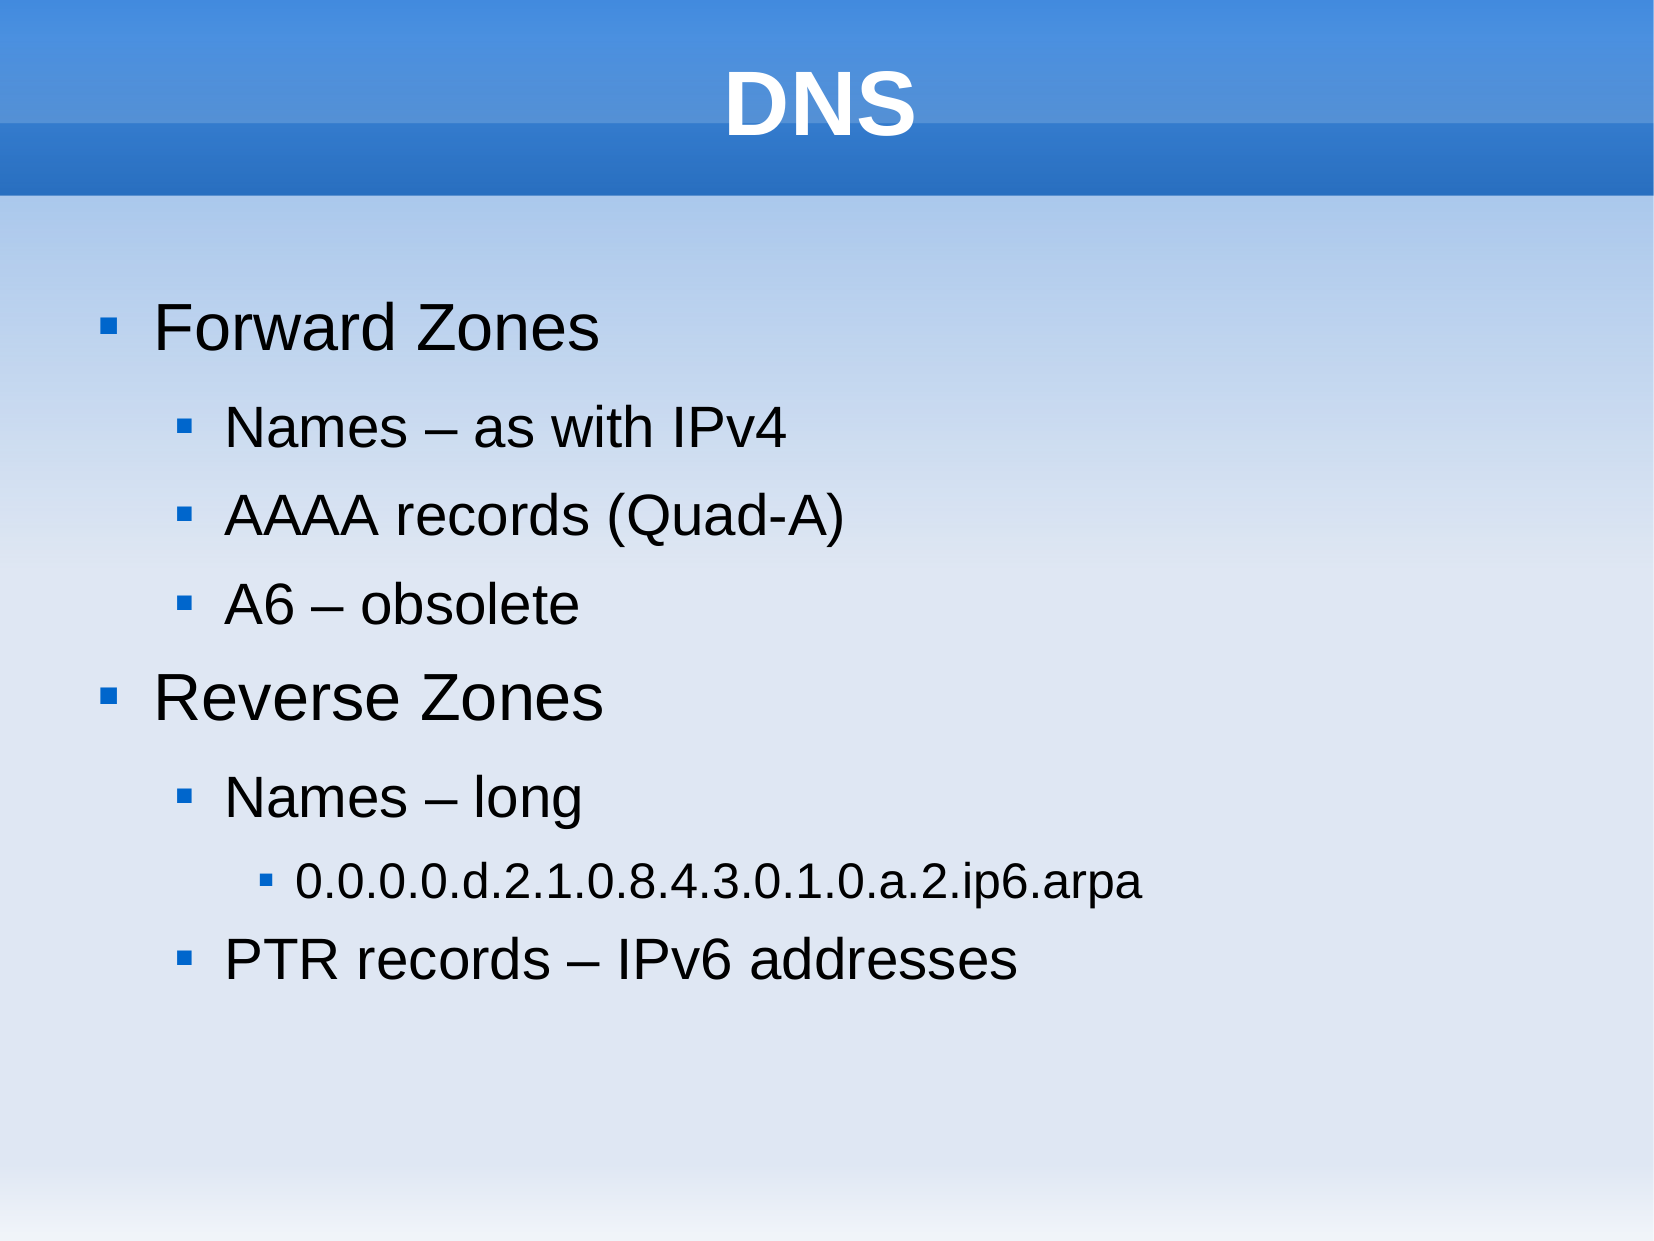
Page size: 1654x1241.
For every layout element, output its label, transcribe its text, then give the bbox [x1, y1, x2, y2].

list Forward Zones Names – as with IPv4 AAAA records (Quad-A) A6 – obsolete Reverse Zones Names – long 0.0.0.0.d.2.1.0.8.4.3.0.1.0.a.2.ip6.arpa PTR records – IPv6 addresses [82, 290, 1571, 1109]
title DNS [76, 0, 1565, 208]
picture [0, 0, 1654, 1241]
